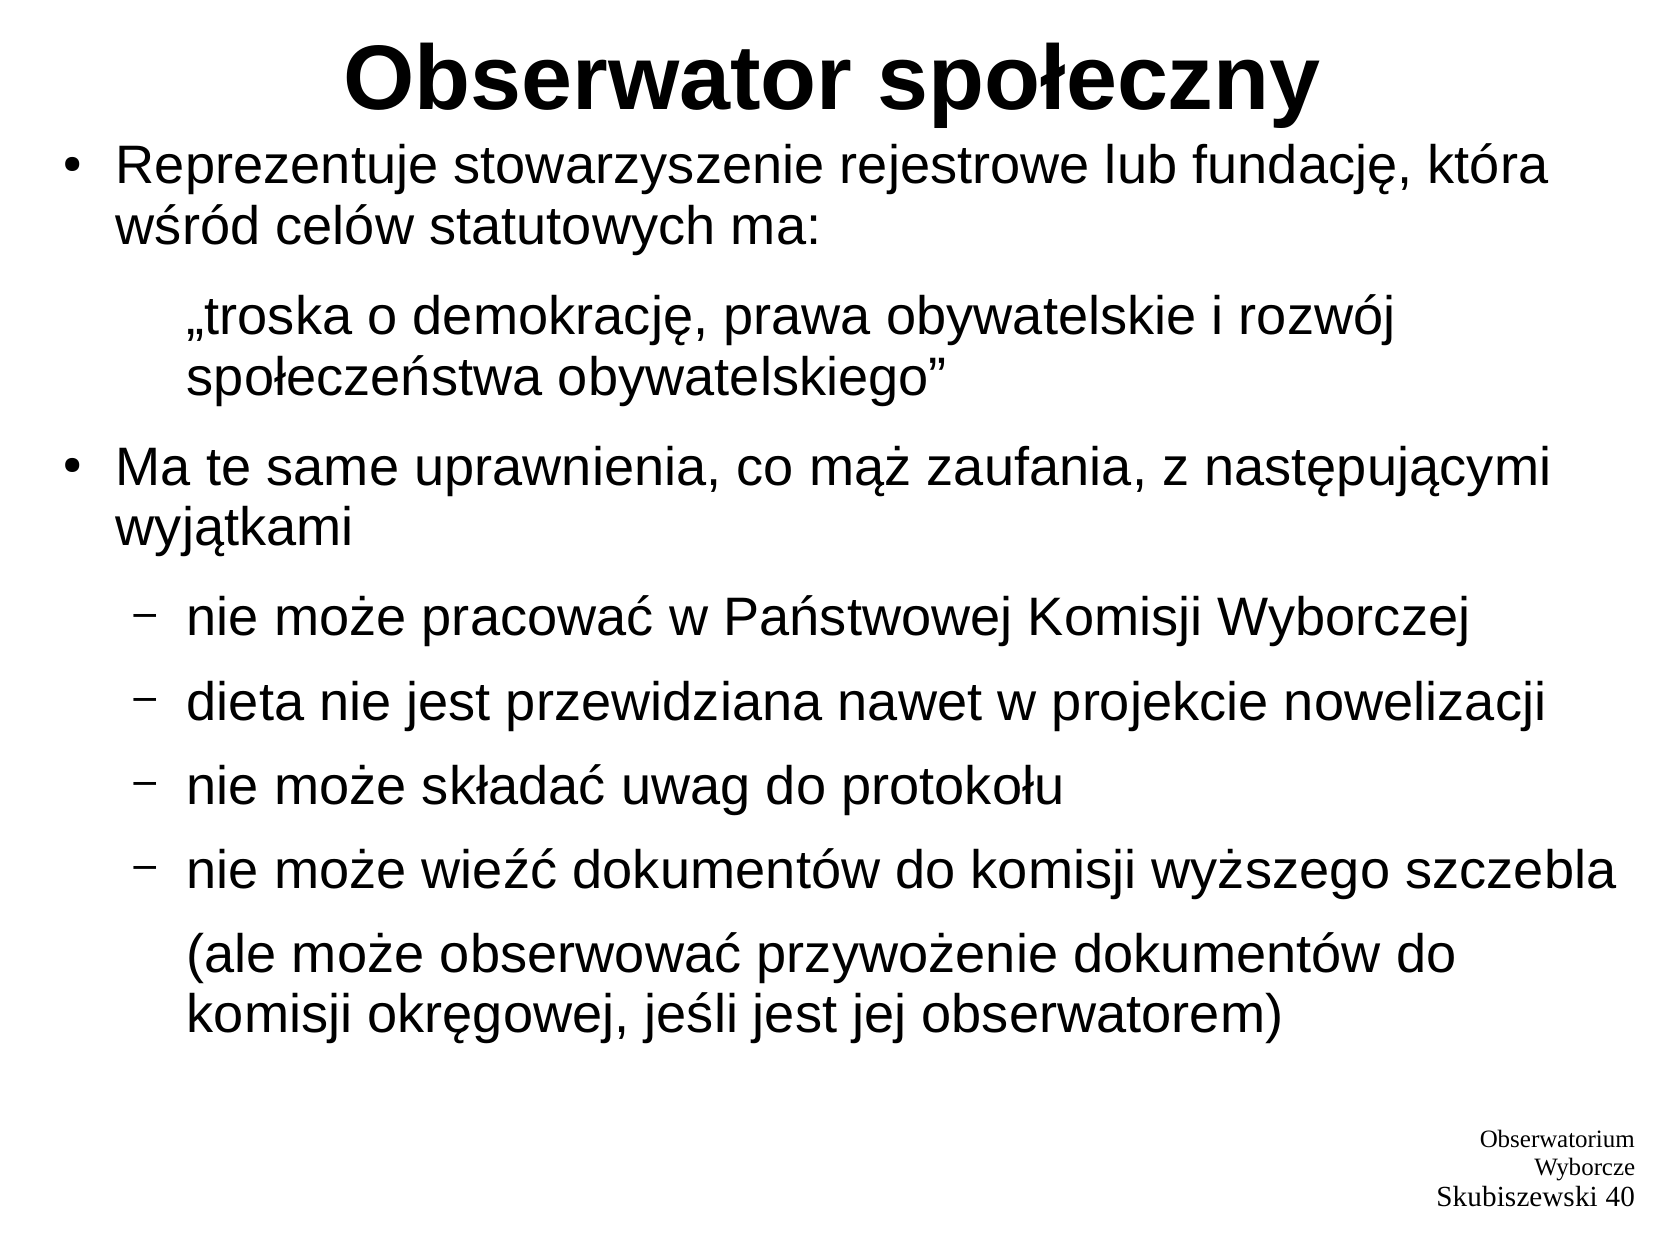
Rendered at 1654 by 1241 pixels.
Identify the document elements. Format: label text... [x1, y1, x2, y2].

title Obserwator społeczny [88, 26, 1577, 135]
list Reprezentuje stowarzyszenie rejestrowe lub fundację, która wśród celów statutowych ma: „troska o demokrację, prawa obywatelskie i rozwój społeczeństwa obywatelskiego” Ma te same uprawnienia, co mąż zaufania, z następującymi wyjątkami nie może pracować w Państwowej Komisji Wyborczej dieta nie jest przewidziana nawet w projekcie nowelizacji nie może składać uwag do protokołu nie może wieźć dokumentów do komisji wyższego szczebla (ale może obserwować przywożenie dokumentów do komisji okręgowej, jeśli jest jej obserwatorem) [45, 135, 1621, 1186]
